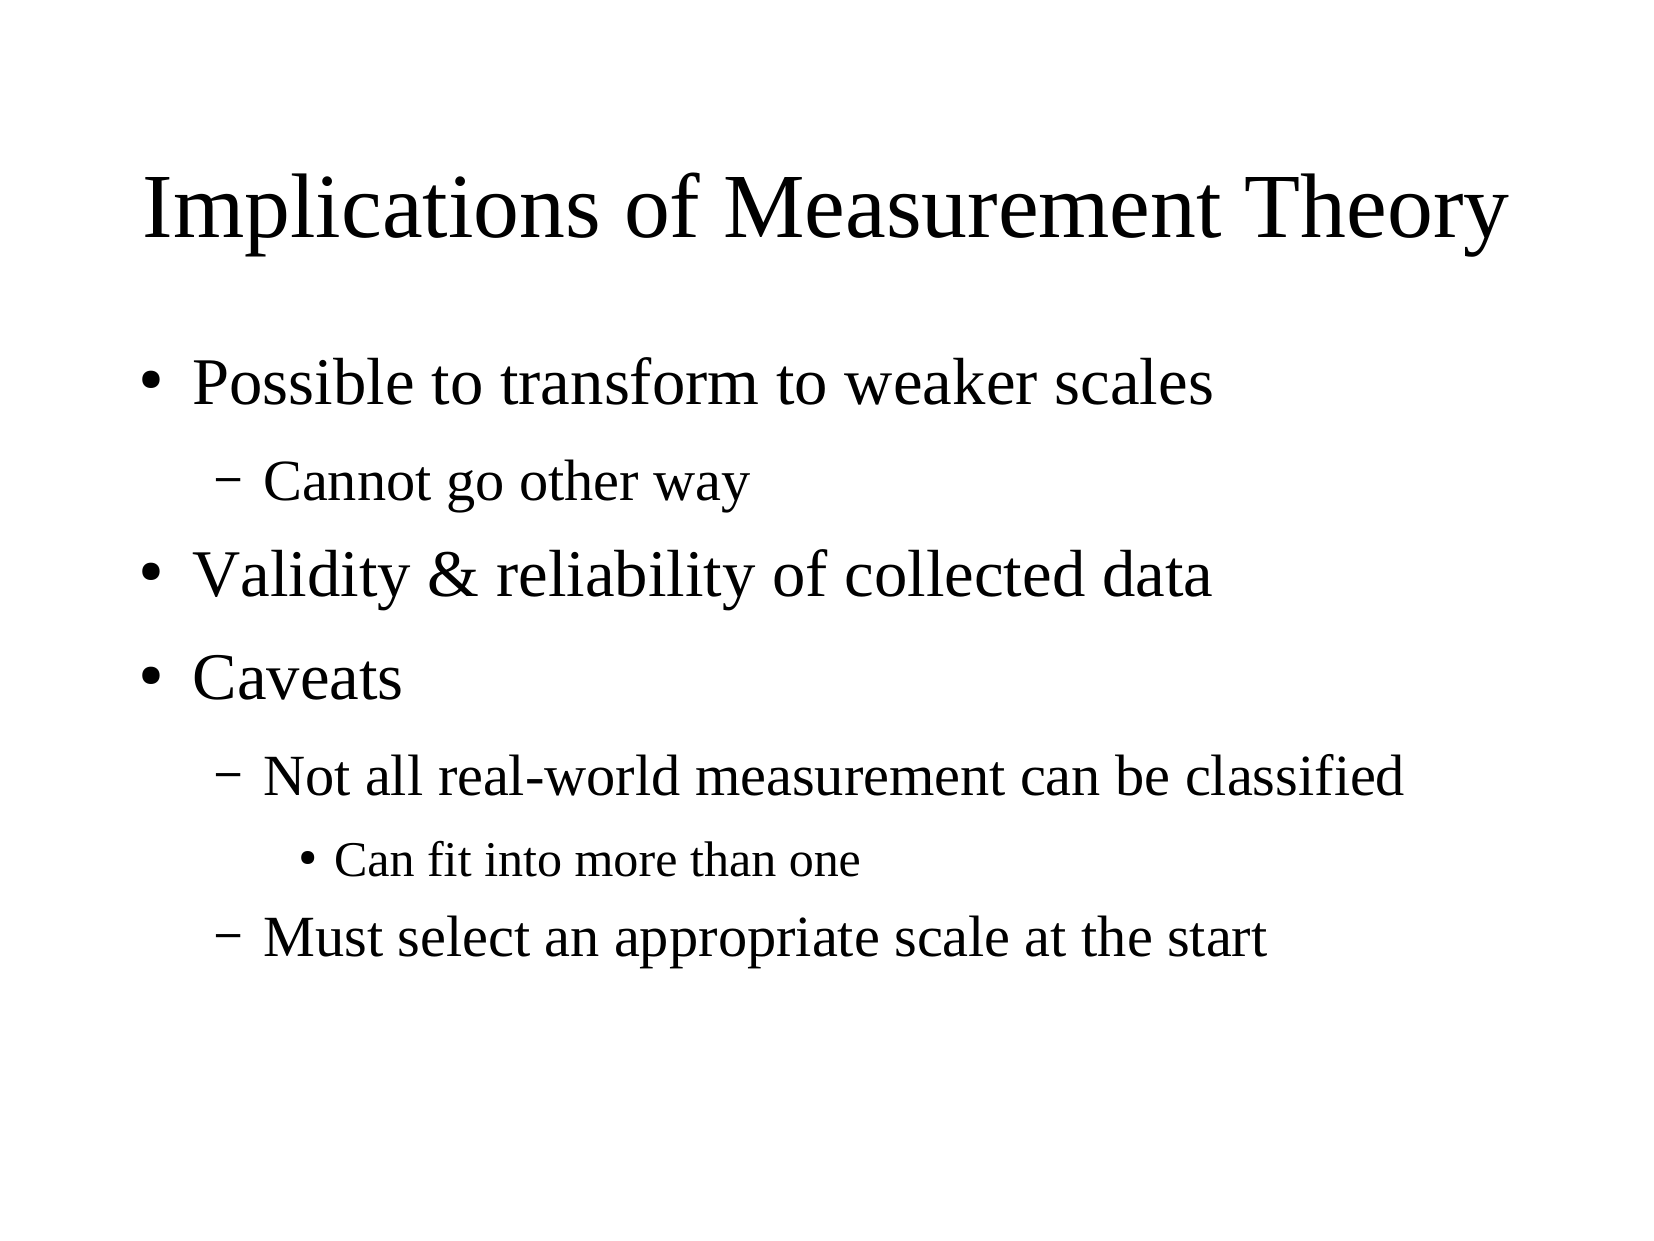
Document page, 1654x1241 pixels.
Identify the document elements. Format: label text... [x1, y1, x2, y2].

title Implications of Measurement Theory [121, 102, 1534, 311]
list Possible to transform to weaker scales Cannot go other way Validity & reliability of collected data Caveats Not all real-world measurement can be classified Can fit into more than one Must select an appropriate scale at the start [121, 344, 1534, 1127]
